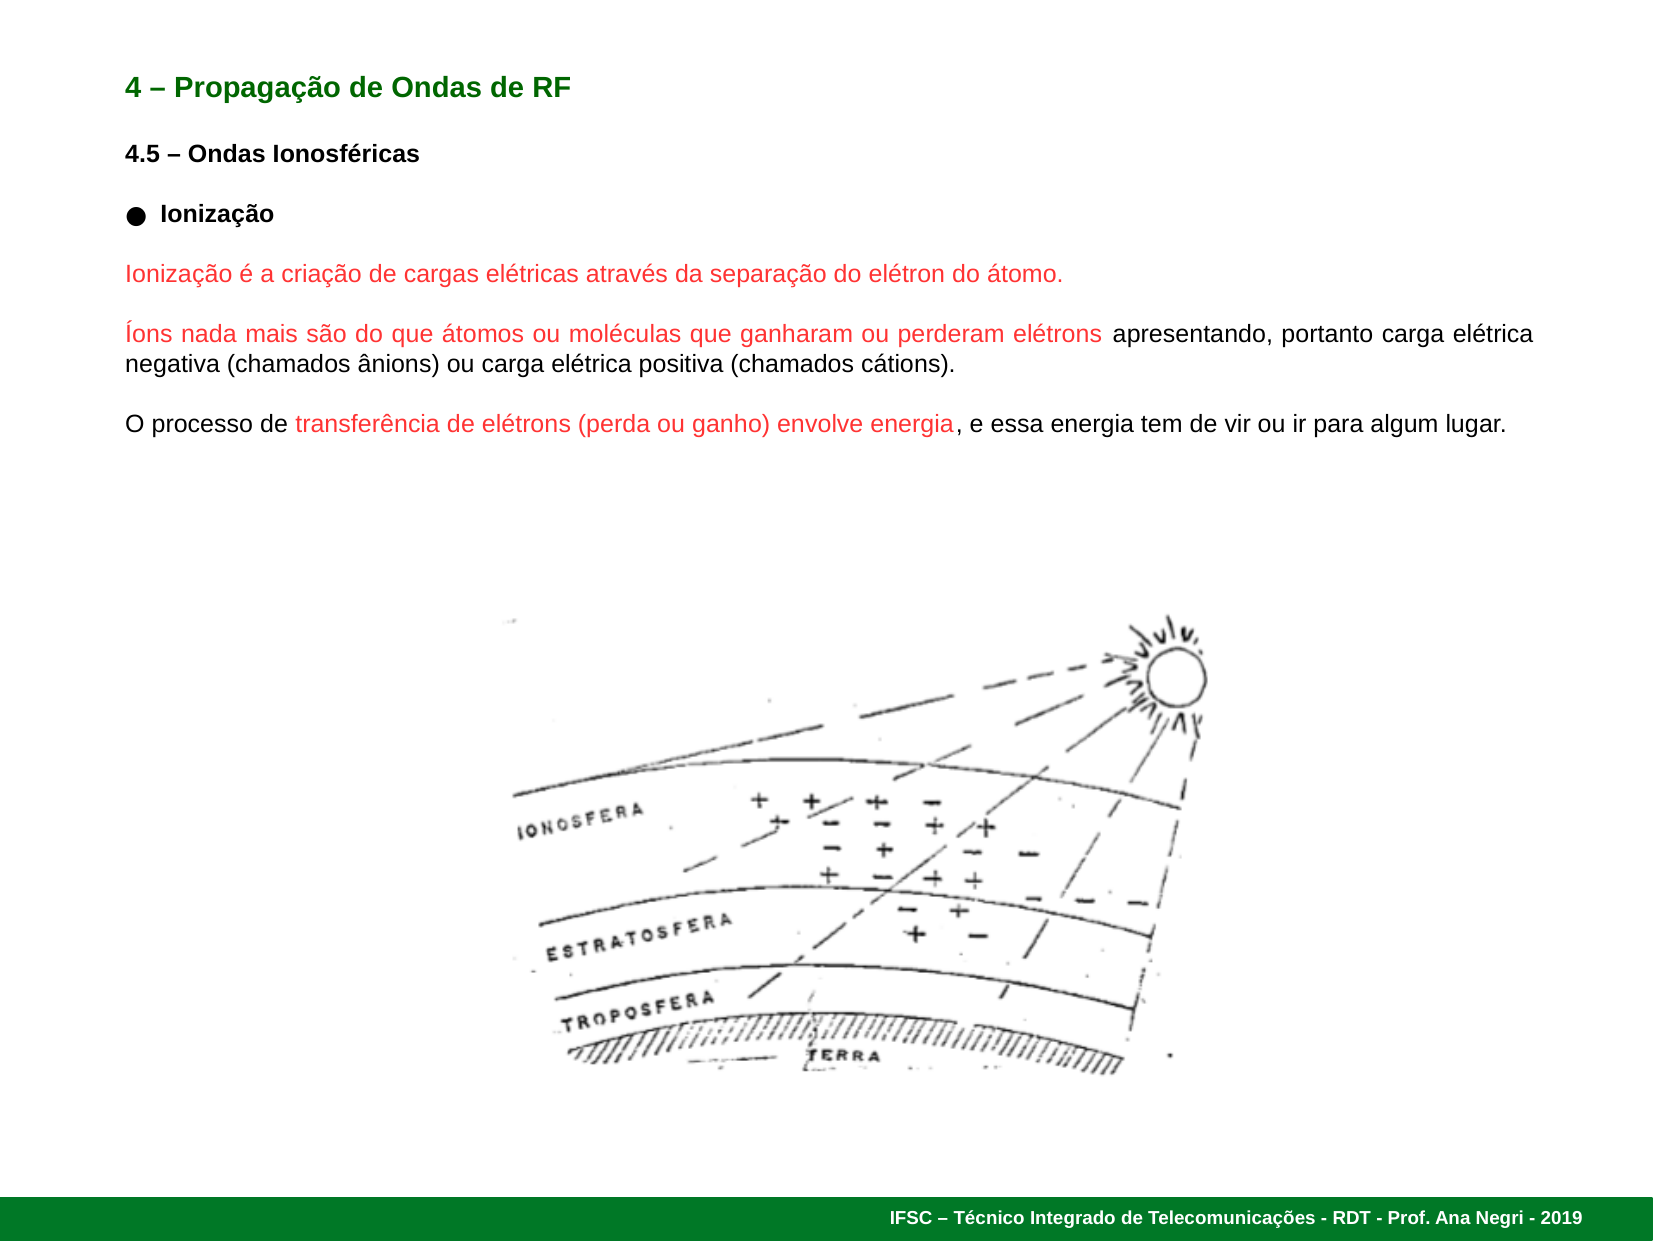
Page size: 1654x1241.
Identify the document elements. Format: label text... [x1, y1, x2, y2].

text_box [0, 1197, 1653, 1241]
text_box 4 – Propagação de Ondas de RF 4.5 – Ondas Ionosféricas Ionização Ionização é a criação de cargas elétricas através da separação do elétron do átomo. Íons nada mais são do que átomos ou moléculas que ganharam ou perderam elétrons apresentando, portanto carga elétrica negativa (chamados ânions) ou carga elétrica positiva (chamados cátions). O processo de transferência de elétrons (perda ou ganho) envolve energia, e essa energia tem de vir ou ir para algum lugar. [110, 60, 1550, 540]
text_box IFSC – Técnico Integrado de Telecomunicações - RDT - Prof. Ana Negri - 2019 [875, 1197, 1653, 1236]
picture [494, 598, 1232, 1080]
